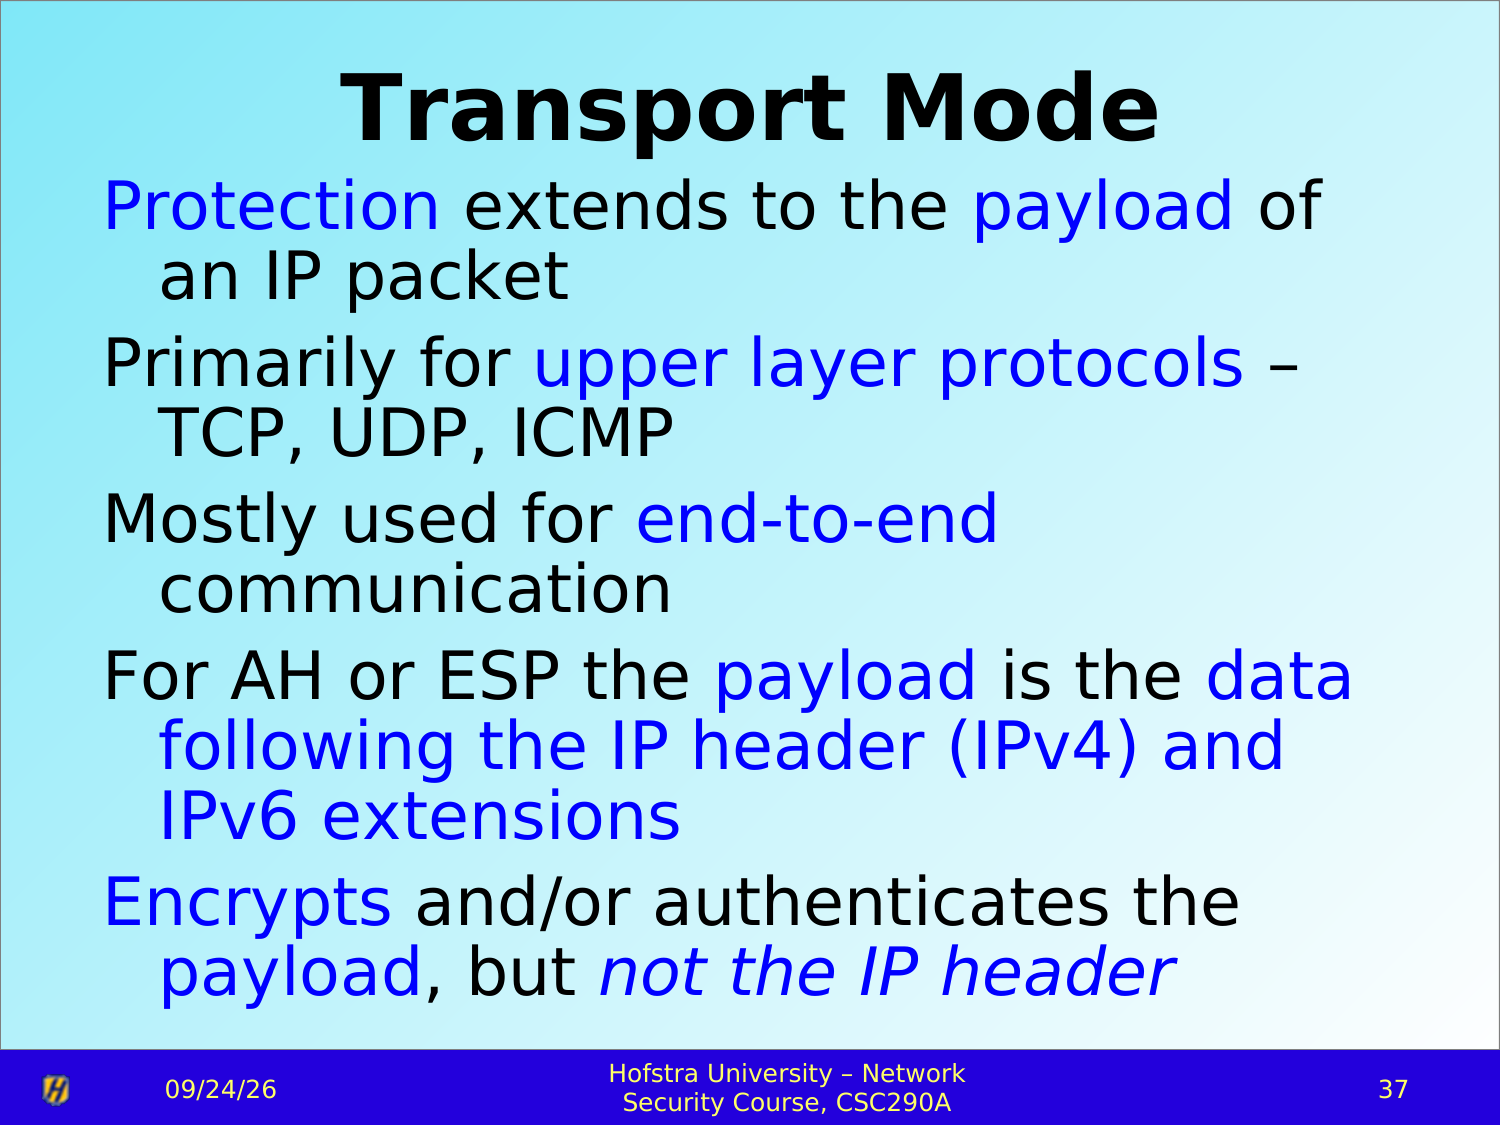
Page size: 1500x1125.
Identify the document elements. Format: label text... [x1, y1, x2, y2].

list Protection extends to the payload of an IP packet Primarily for upper layer protocols – TCP, UDP, ICMP Mostly used for end-to-end communication For AH or ESP the payload is the data following the IP header (IPv4) and IPv6 extensions Encrypts and/or authenticates the payload, but not the IP header [87, 165, 1438, 1026]
title Transport Mode [112, 44, 1391, 165]
picture [37, 1072, 76, 1110]
